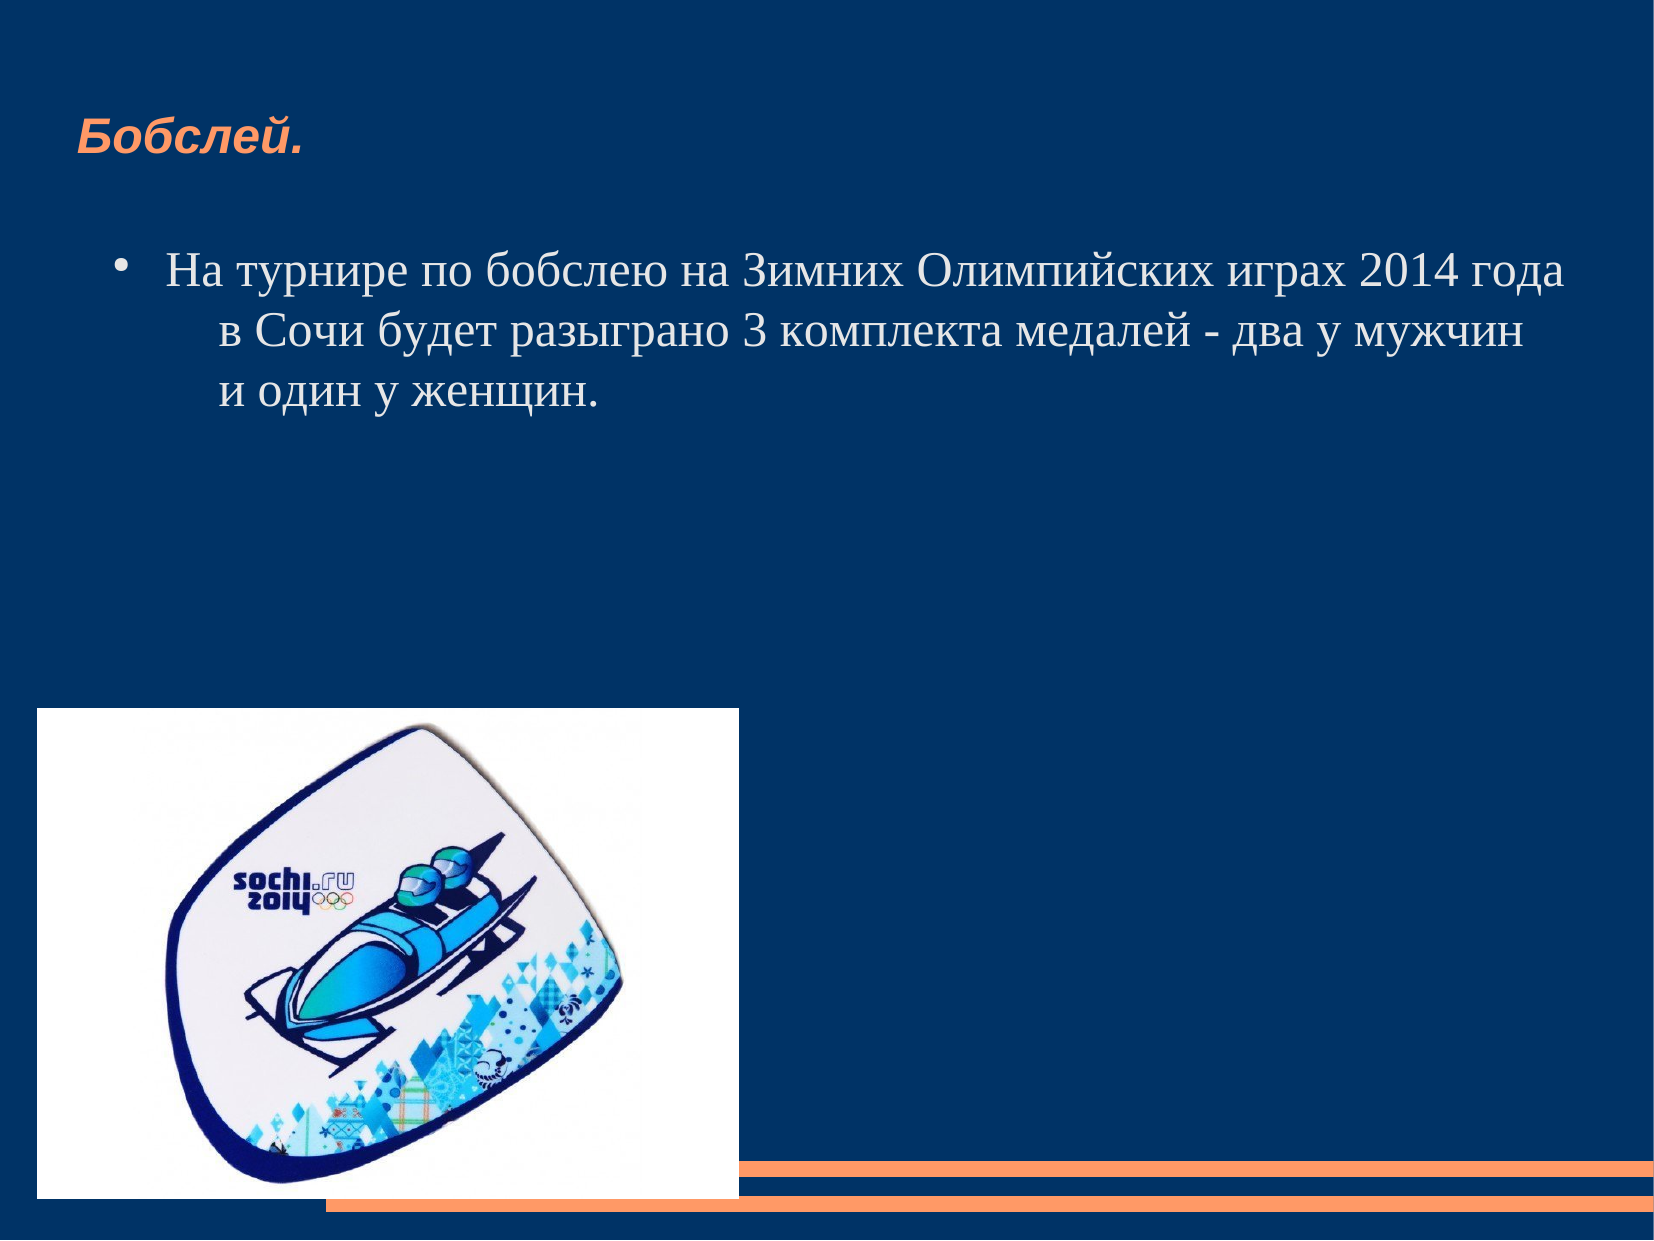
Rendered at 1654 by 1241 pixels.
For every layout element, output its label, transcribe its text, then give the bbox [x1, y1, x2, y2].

picture [37, 708, 739, 1199]
title Бобслей. [76, 29, 1565, 236]
list На турнире по бобслею на Зимних Олимпийских играх 2014 года в Сочи будет разыграно 3 комплекта медалей - два у мужчин и один у женщин. [76, 236, 1565, 1055]
